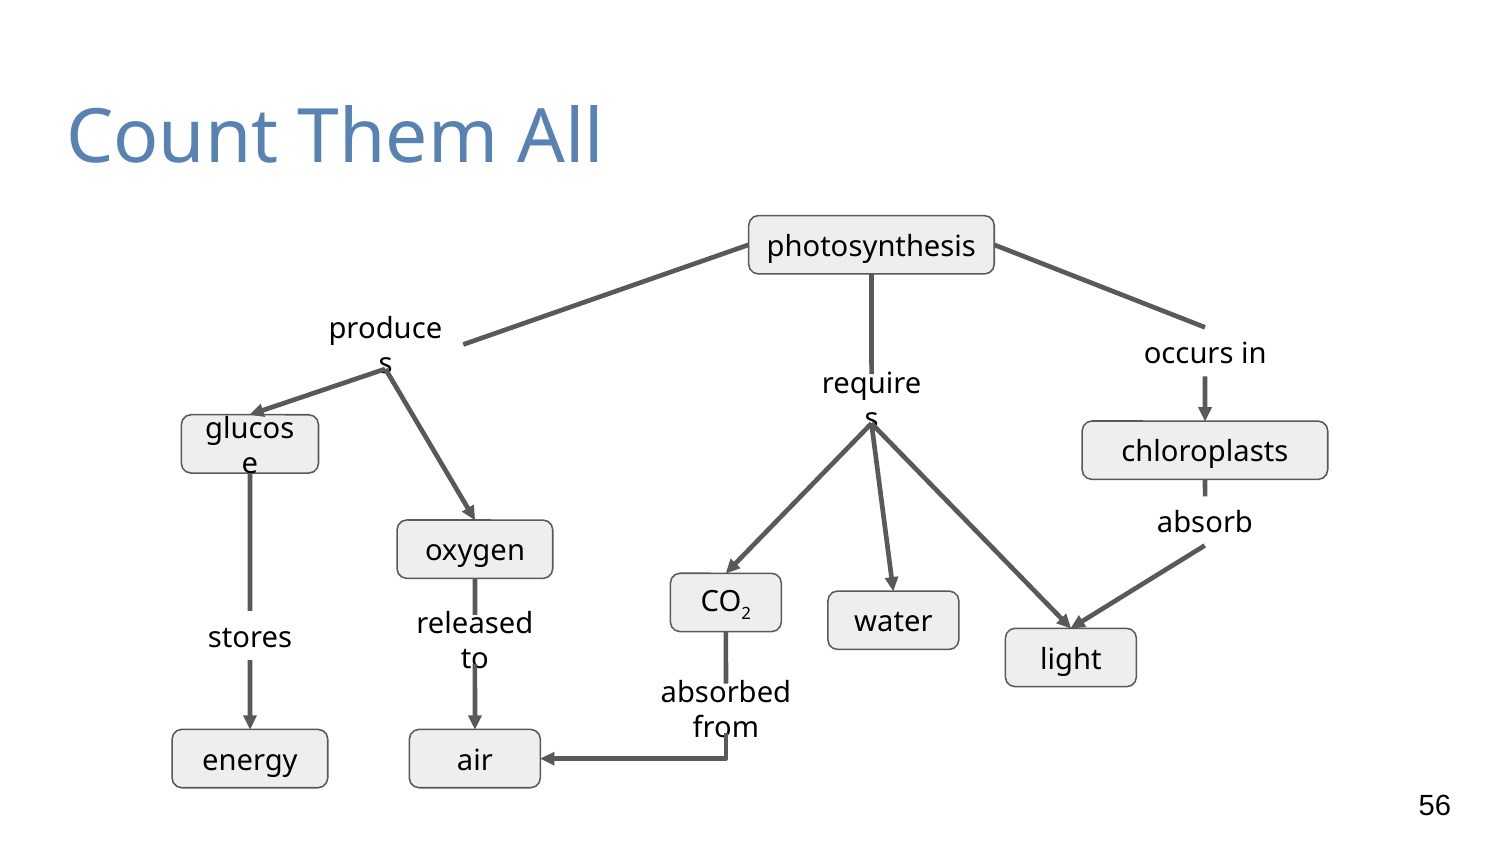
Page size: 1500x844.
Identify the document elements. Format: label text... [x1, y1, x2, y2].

text_box occurs in [1127, 327, 1283, 377]
text_box absorb [1136, 496, 1274, 546]
text_box absorbed from [608, 683, 844, 733]
text_box stores [172, 610, 328, 661]
text_box released to [384, 614, 566, 664]
text_box glucose [181, 414, 319, 474]
title Count Them All [51, 72, 1449, 167]
text_box photosynthesis [748, 215, 995, 274]
text_box light [1005, 628, 1137, 687]
text_box chloroplasts [1082, 421, 1328, 480]
text_box energy [172, 729, 328, 788]
text_box produces [307, 319, 464, 370]
text_box oxygen [397, 519, 553, 579]
text_box CO2 [670, 573, 782, 632]
text_box water [827, 591, 959, 650]
text_box requires [802, 374, 941, 424]
text_box air [409, 729, 541, 788]
